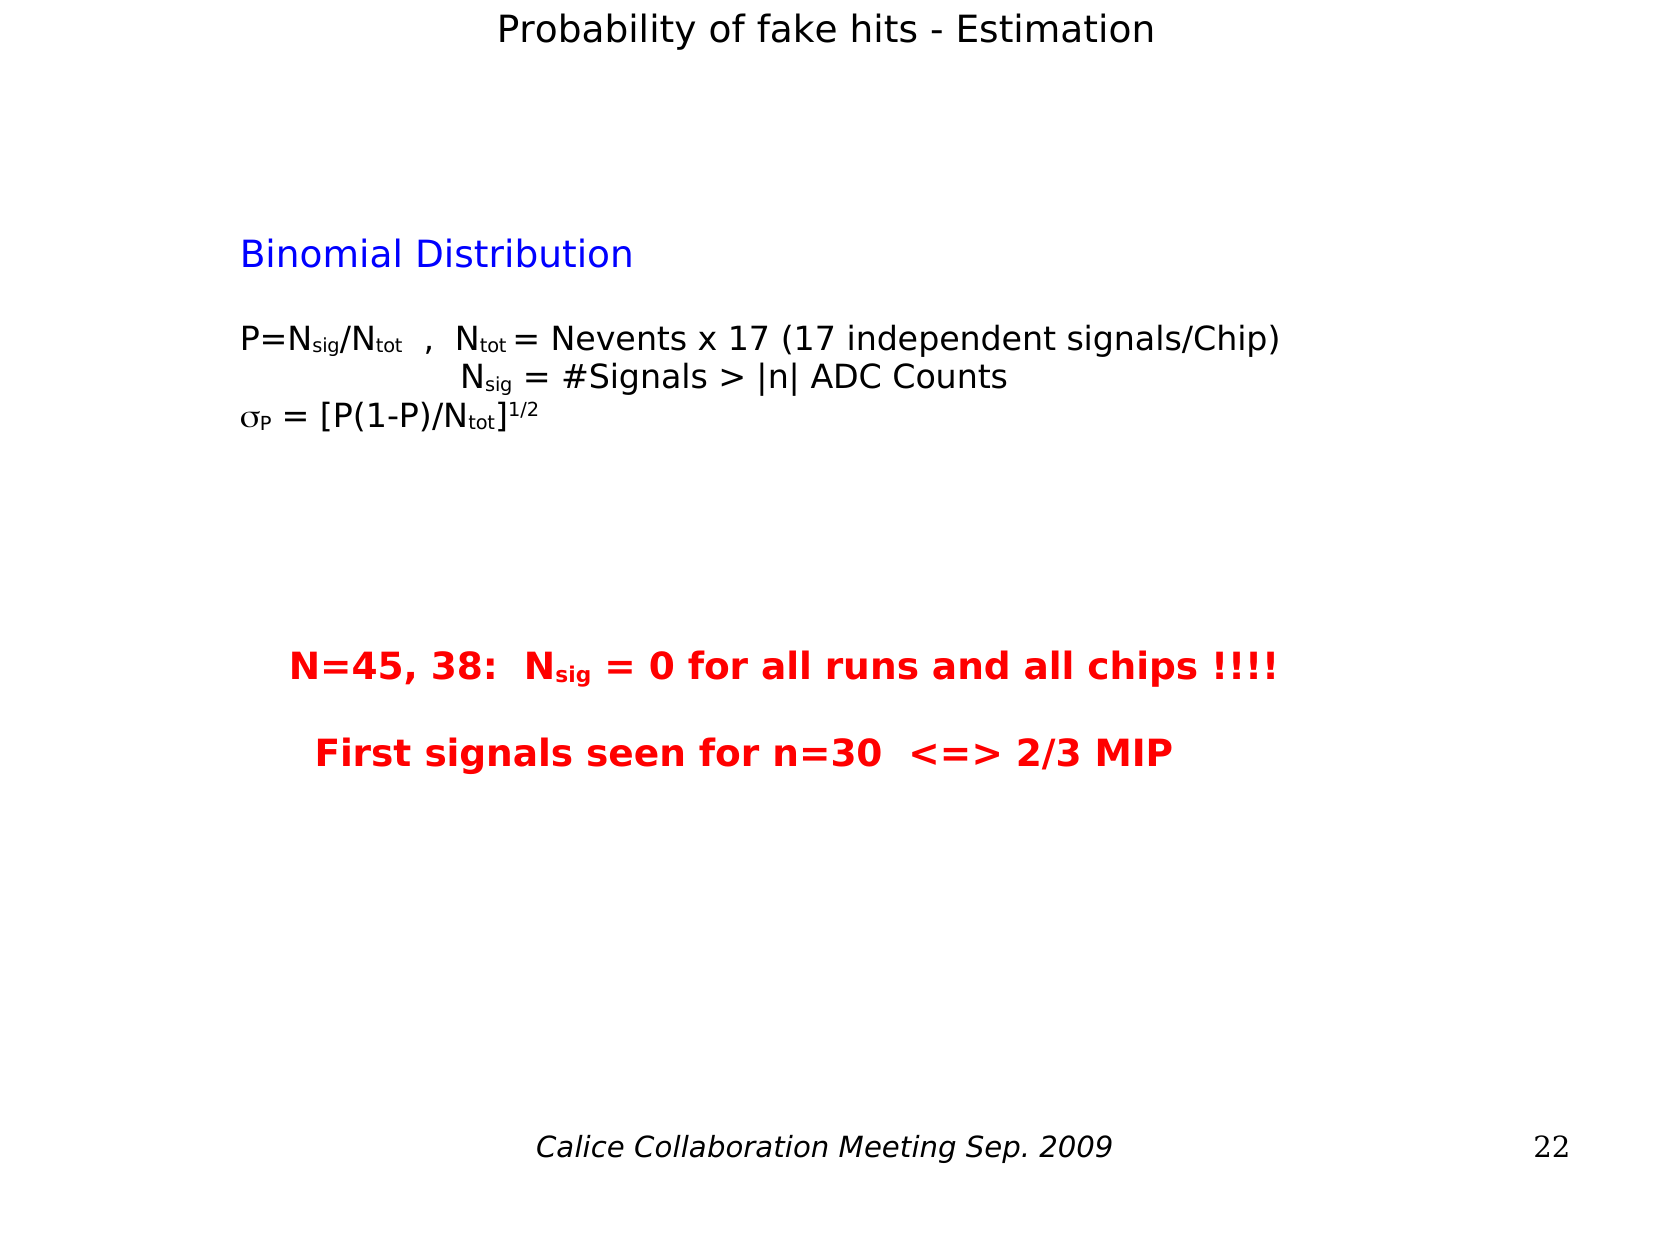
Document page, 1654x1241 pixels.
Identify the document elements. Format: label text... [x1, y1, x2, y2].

text_box Probability of fake hits - Estimation [482, 0, 1156, 59]
text_box N=45, 38: Nsig = 0 for all runs and all chips !!!! First signals seen for n=30 <=> 2/3 MIP [273, 637, 1276, 795]
text_box Binomial Distribution P=Nsig/Ntot , Ntot = Nevents x 17 (17 independent signals/Chip) Nsig = #Signals > |n| ADC Counts σP = [P(1-P)/Ntot]1/2 [225, 225, 1279, 531]
